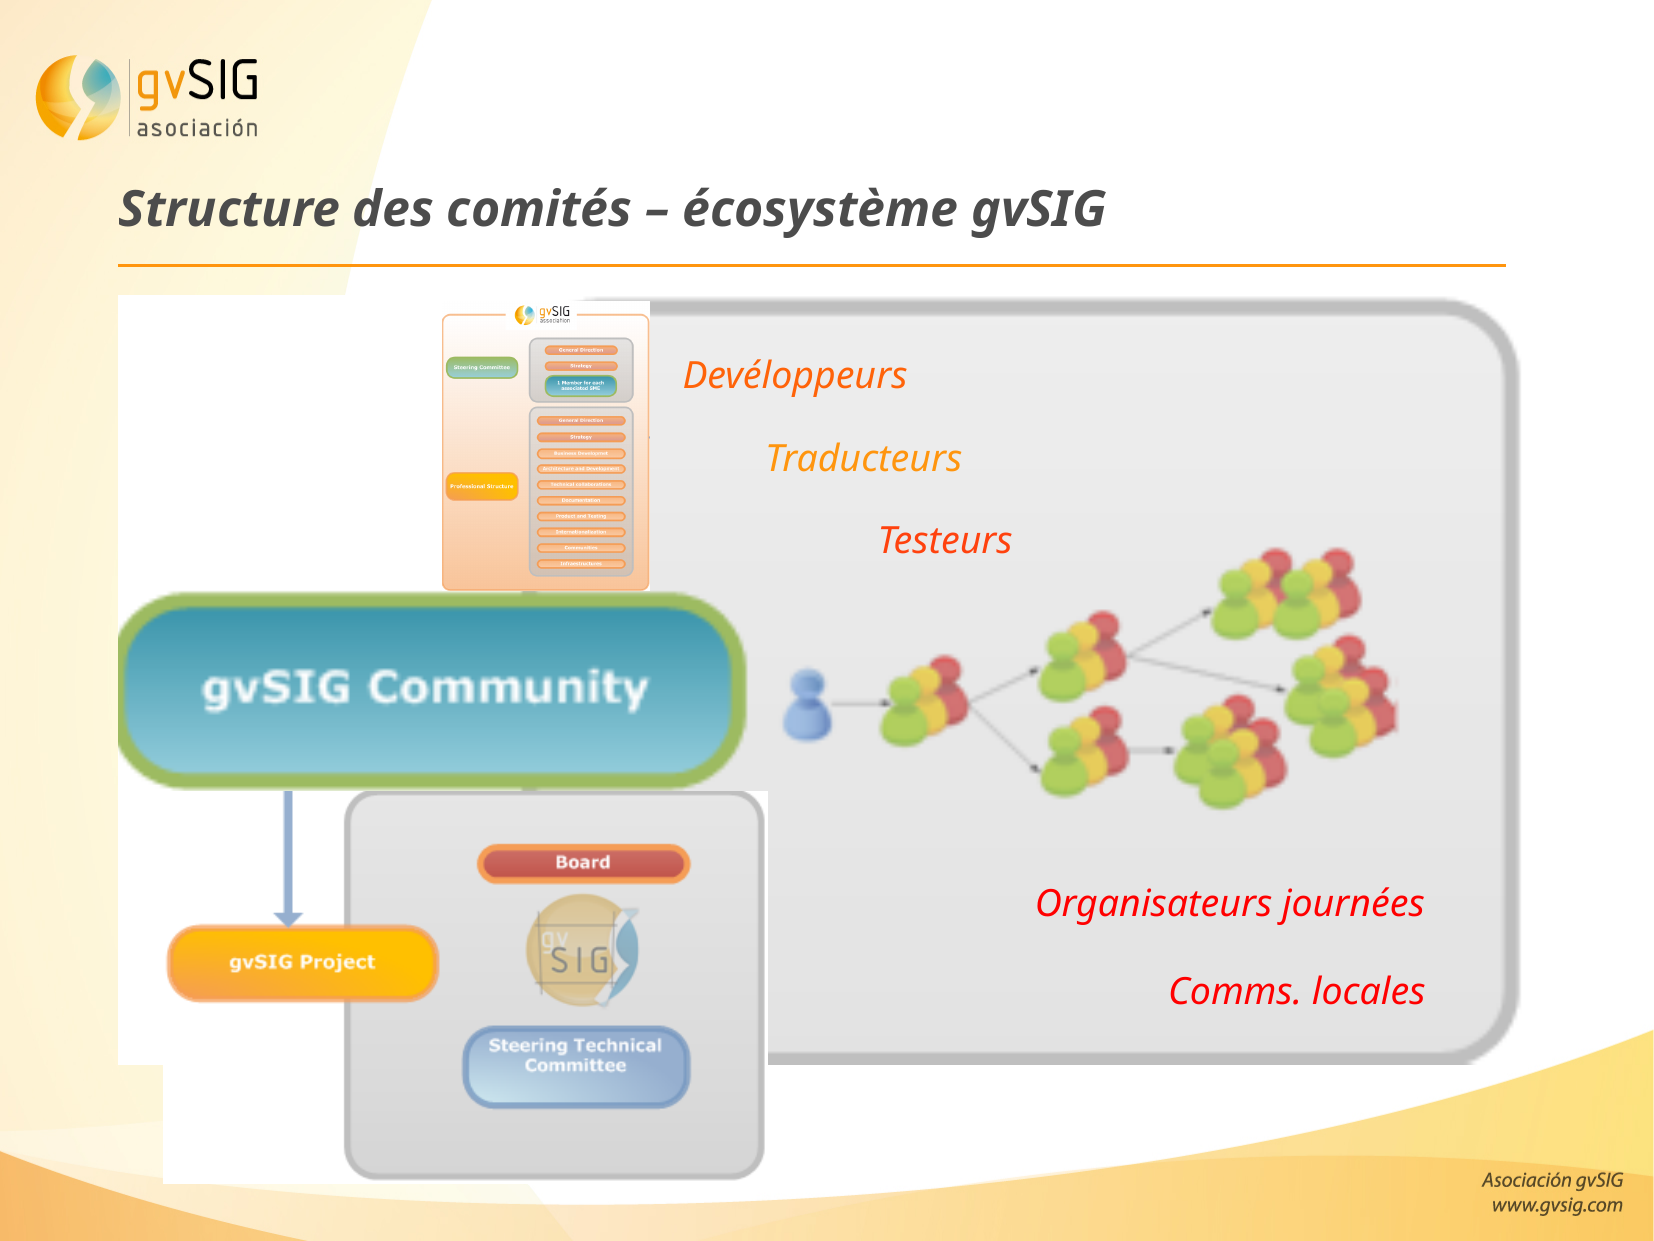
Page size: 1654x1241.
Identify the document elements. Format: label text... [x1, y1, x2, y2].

text_box Traducteurs [765, 427, 1113, 486]
text_box Organisateurs journées [1034, 872, 1489, 931]
text_box Testeurs [877, 510, 1225, 569]
text_box Devéloppeurs [682, 344, 1030, 404]
text_box Structure des comités – écosystème gvSIG [119, 178, 1455, 237]
text_box Comms. locales [1168, 960, 1512, 1020]
picture [0, 0, 1654, 1241]
